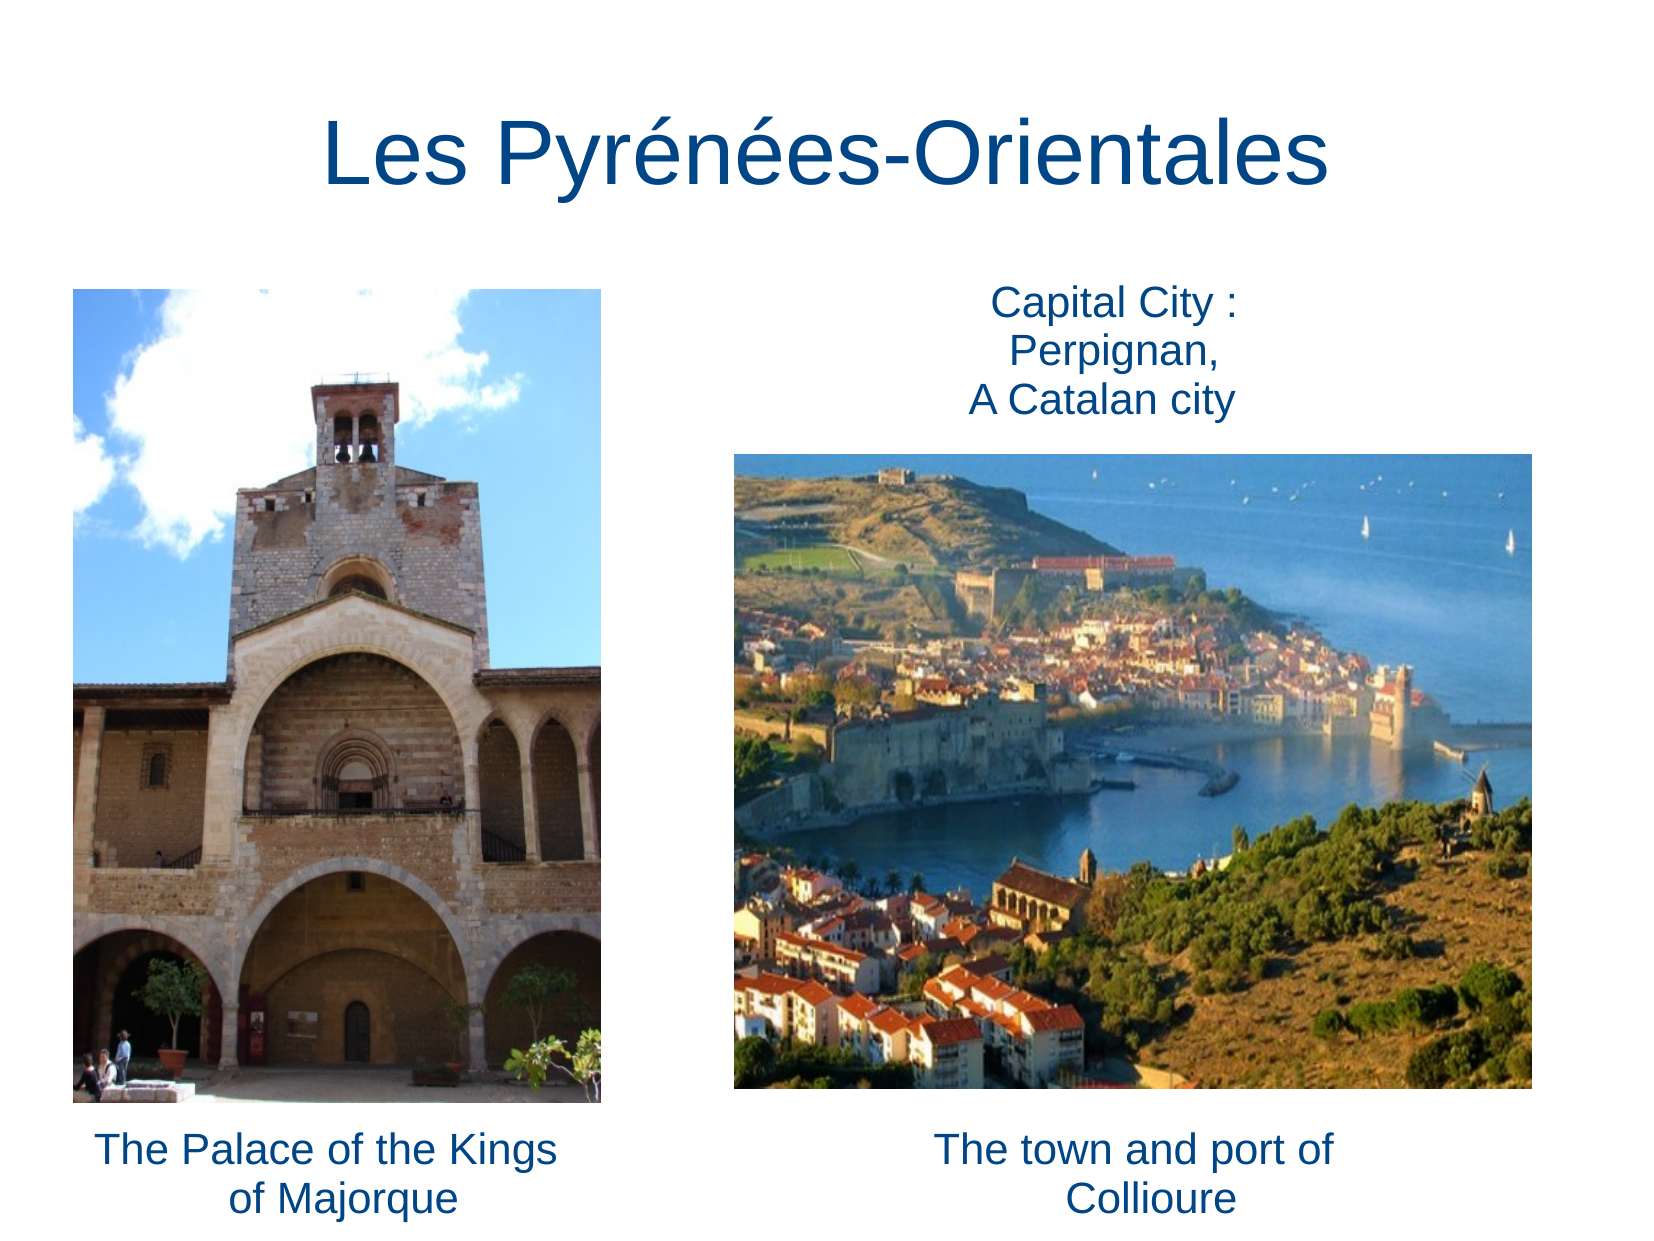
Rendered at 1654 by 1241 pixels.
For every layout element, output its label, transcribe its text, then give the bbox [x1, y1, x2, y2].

text_box Capital City : Perpignan, A Catalan city [894, 270, 1336, 432]
picture [734, 454, 1532, 1089]
picture [73, 289, 601, 1103]
text_box The town and port of Collioure [856, 1118, 1412, 1231]
text_box The Palace of the Kings of Majorque [68, 1117, 584, 1234]
title Les Pyrénées-Orientales [82, 49, 1571, 257]
